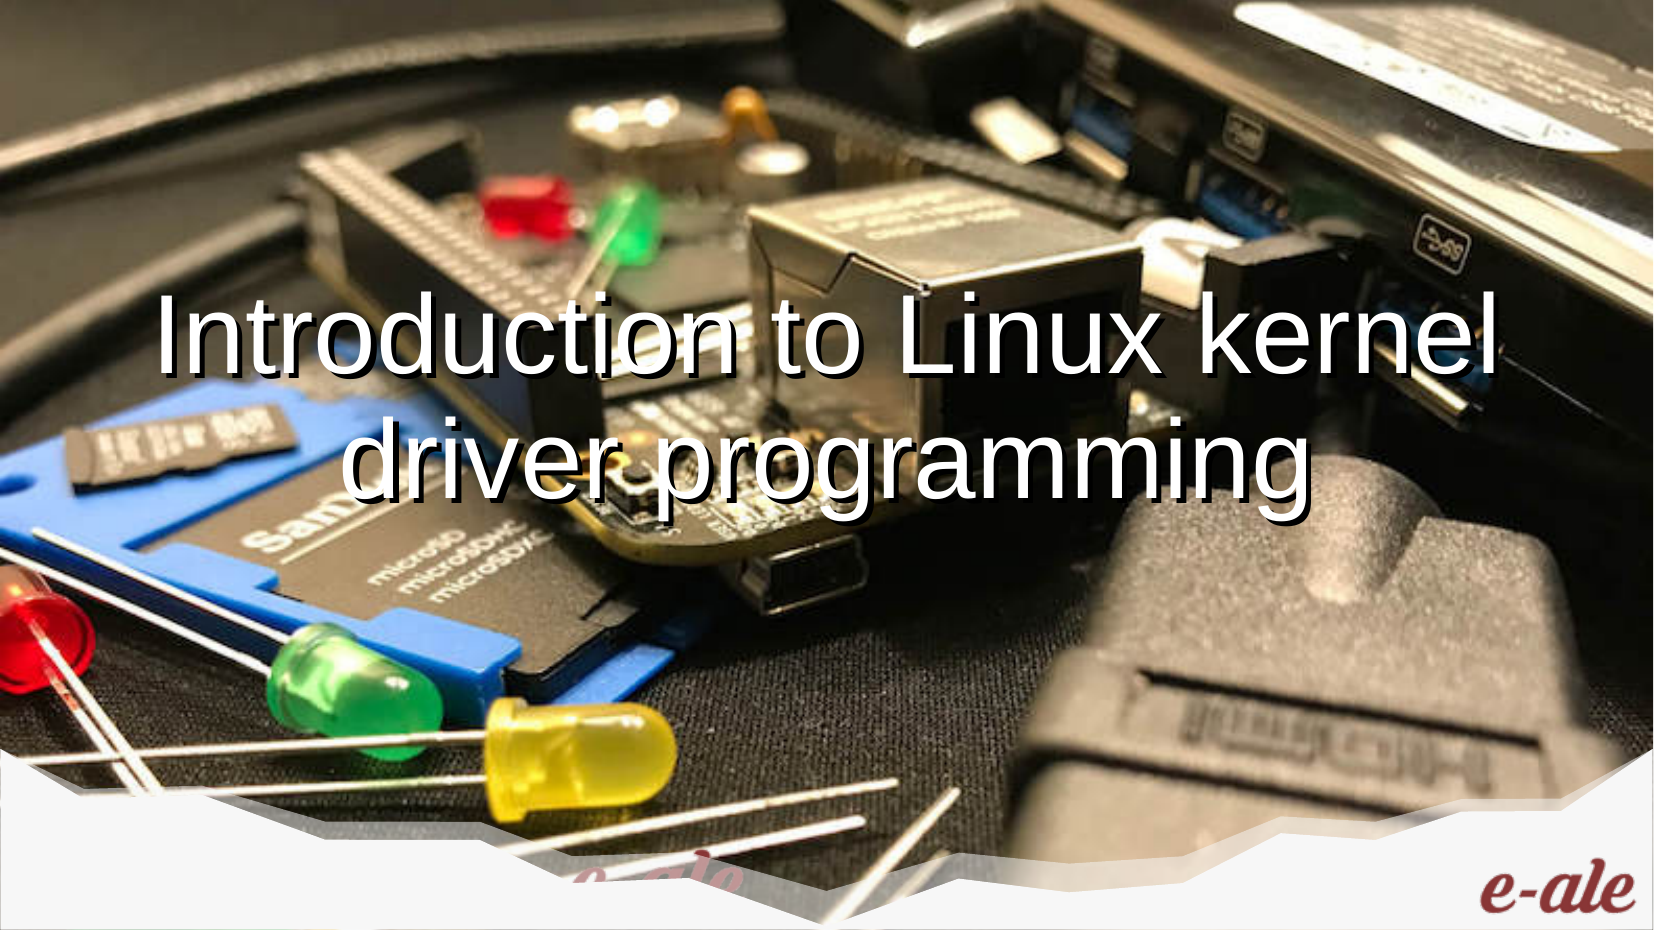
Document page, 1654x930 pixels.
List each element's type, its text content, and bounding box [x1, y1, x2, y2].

picture [0, 0, 1654, 930]
subtitle Introduction to Linux kernel driver programming [82, 37, 1571, 757]
